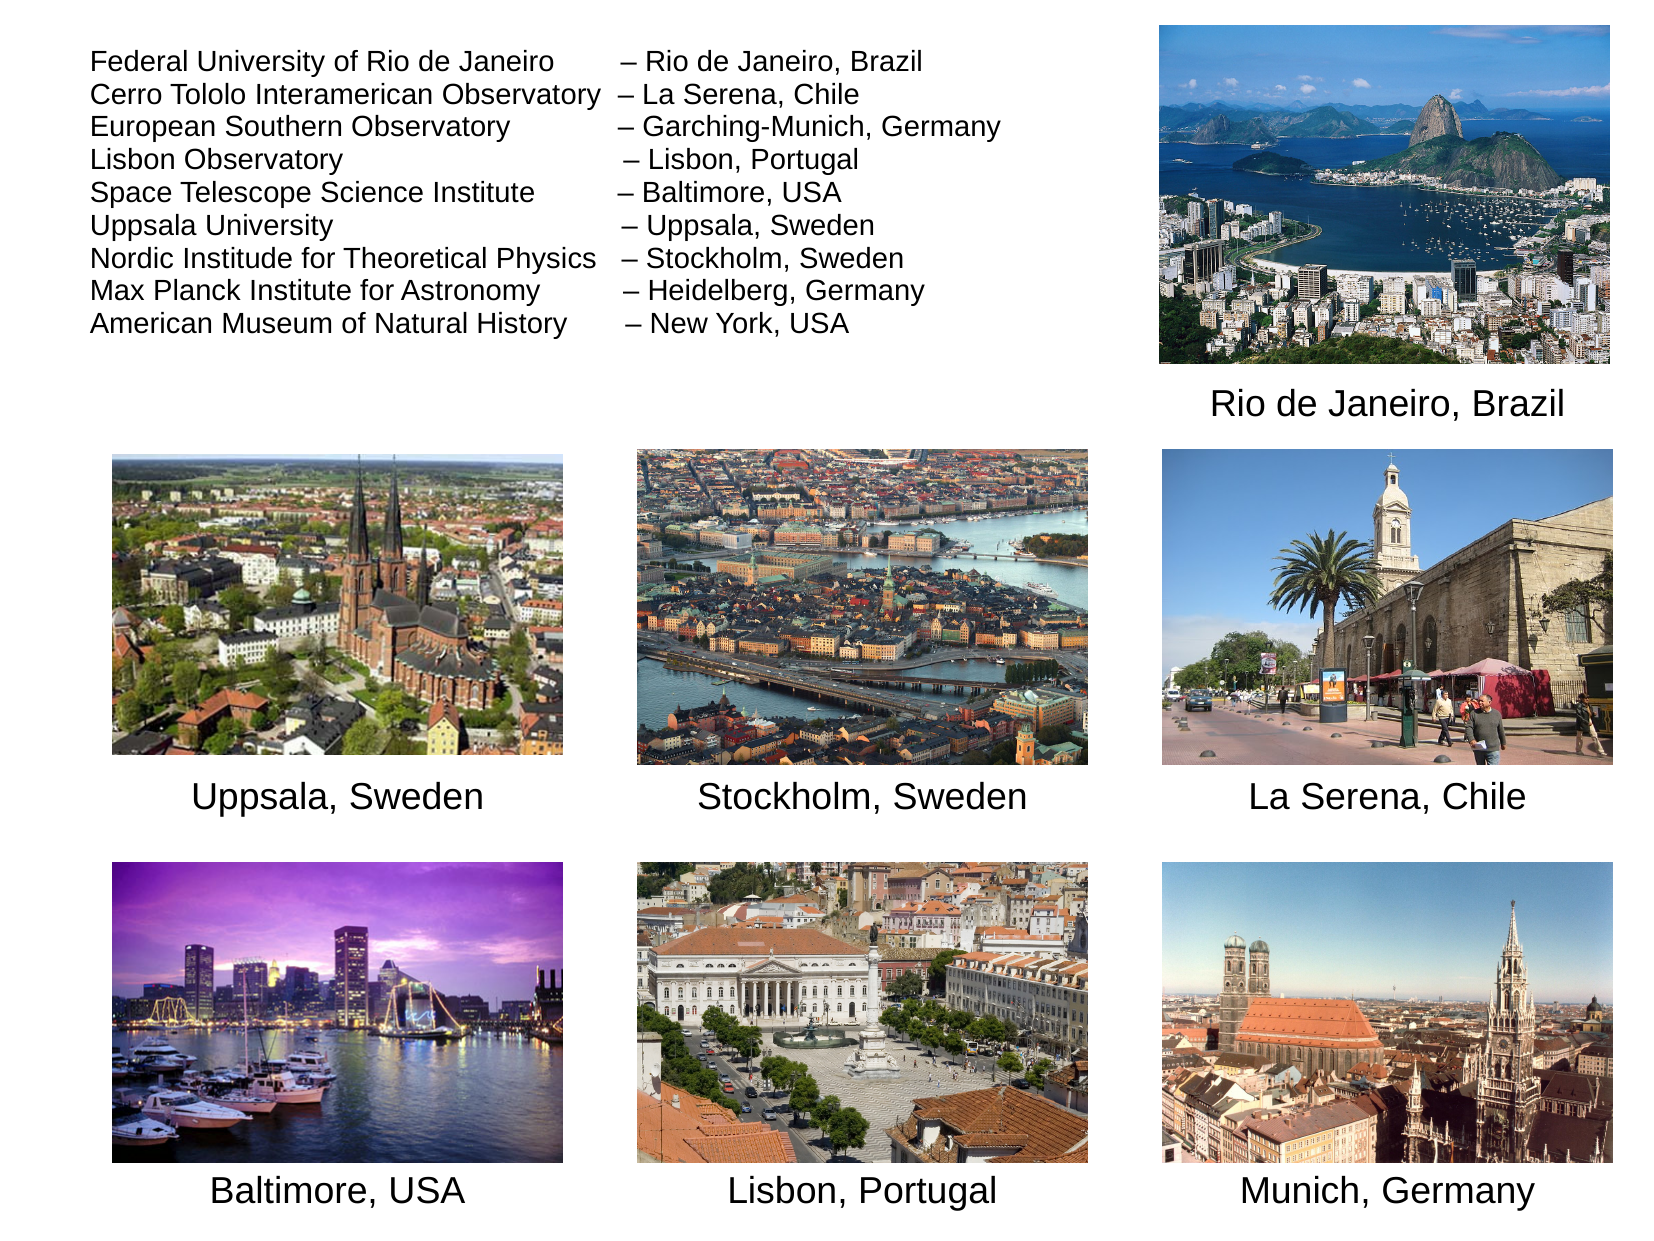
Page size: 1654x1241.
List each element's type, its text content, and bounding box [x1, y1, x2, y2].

text_box Lisbon, Portugal [637, 1162, 1088, 1220]
text_box La Serena, Chile [1162, 768, 1613, 826]
text_box Baltimore, USA [112, 1162, 563, 1220]
picture [1162, 449, 1613, 766]
text_box Rio de Janeiro, Brazil [1162, 375, 1613, 432]
text_box Stockholm, Sweden [637, 768, 1088, 826]
text_box Munich, Germany [1162, 1162, 1613, 1220]
picture [637, 862, 1088, 1162]
text_box Uppsala, Sweden [112, 768, 563, 826]
text_box Federal University of Rio de Janeiro – Rio de Janeiro, Brazil Cerro Tololo Interamerican Observatory – La Serena, Chile European Southern Observatory – Garching-Munich, Germany Lisbon Observatory – Lisbon, Portugal Space Telescope Science Institute – Baltimore, USA Uppsala University – Uppsala, Sweden Nordic Institude for Theoretical Physics – Stockholm, Sweden Max Planck Institute for Astronomy – Heidelberg, Germany American Museum of Natural History – New York, USA [75, 37, 1051, 348]
picture [1159, 25, 1610, 364]
picture [112, 454, 563, 755]
picture [1162, 862, 1613, 1162]
picture [112, 862, 563, 1162]
picture [637, 449, 1088, 766]
